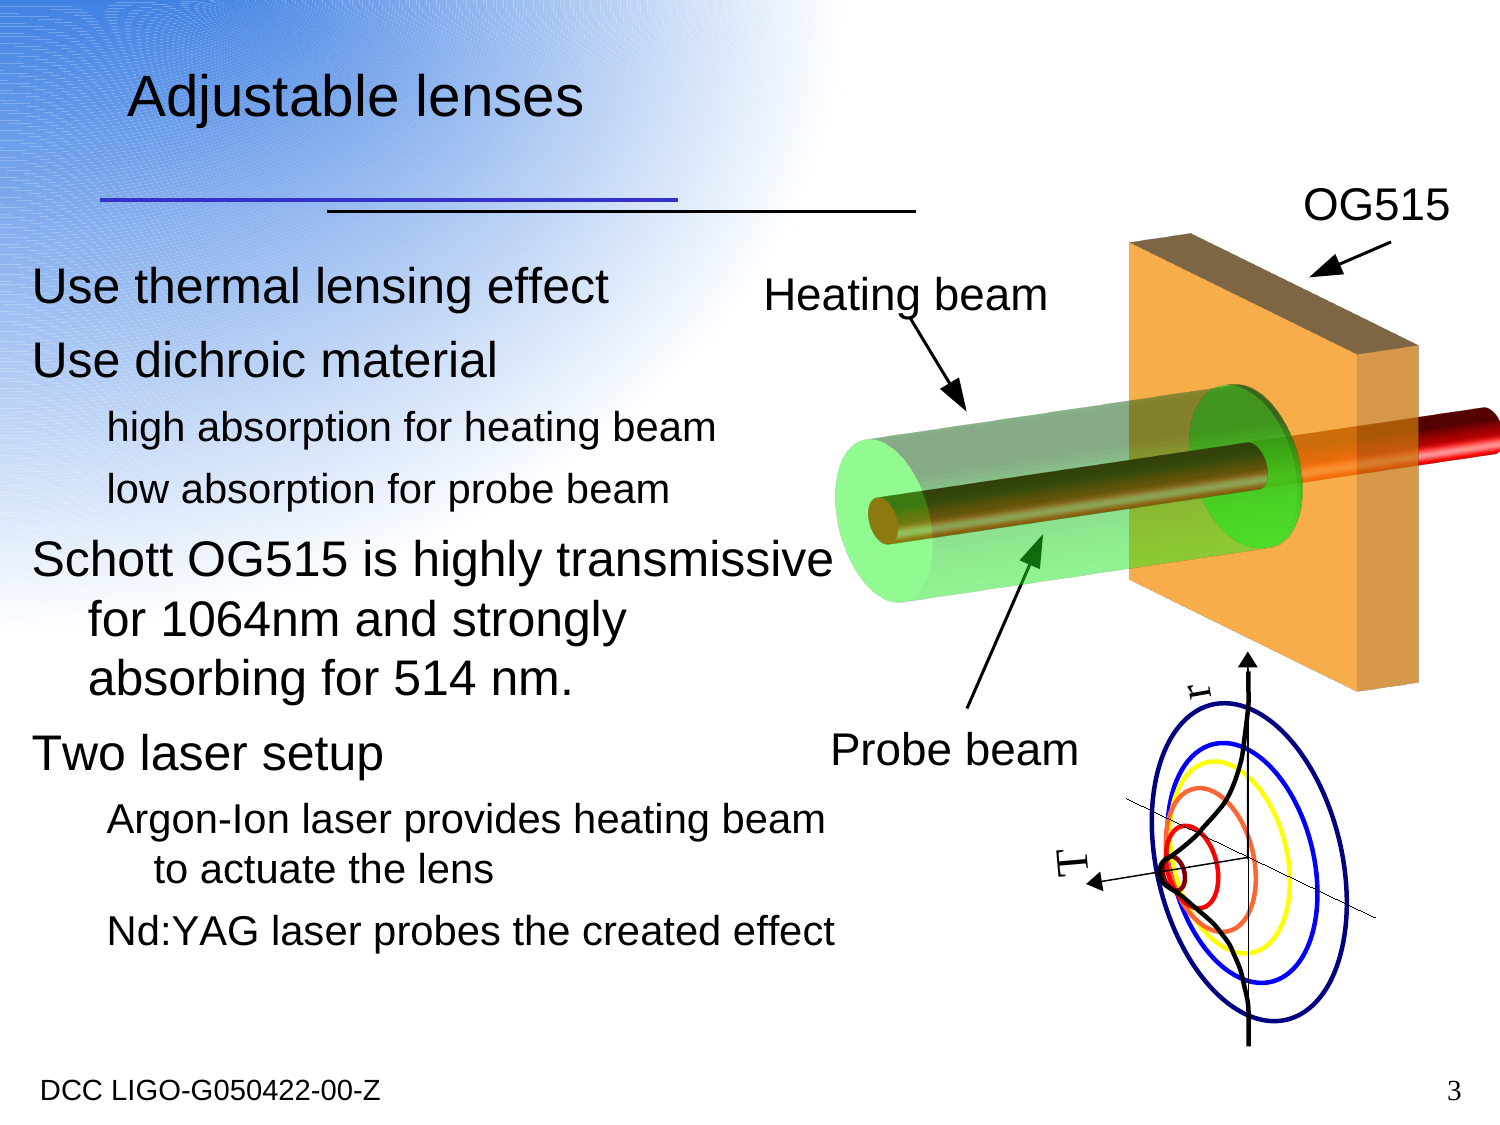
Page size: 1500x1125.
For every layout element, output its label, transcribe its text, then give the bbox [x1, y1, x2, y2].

text_box T [1043, 846, 1097, 880]
text_box [835, 234, 1500, 691]
text_box OG515 [1303, 176, 1451, 228]
list Use thermal lensing effect Use dichroic material high absorption for heating beam low absorption for probe beam Schott OG515 is highly transmissive for 1064nm and strongly absorbing for 514 nm. Two laser setup Argon-Ion laser provides heating beam to actuate the lens Nd:YAG laser probes the created effect [31, 254, 837, 1028]
text_box Heating beam [763, 266, 1049, 318]
text_box r [1165, 681, 1219, 706]
title Adjustable lenses [112, 24, 1388, 163]
text_box Probe beam [830, 721, 1080, 773]
